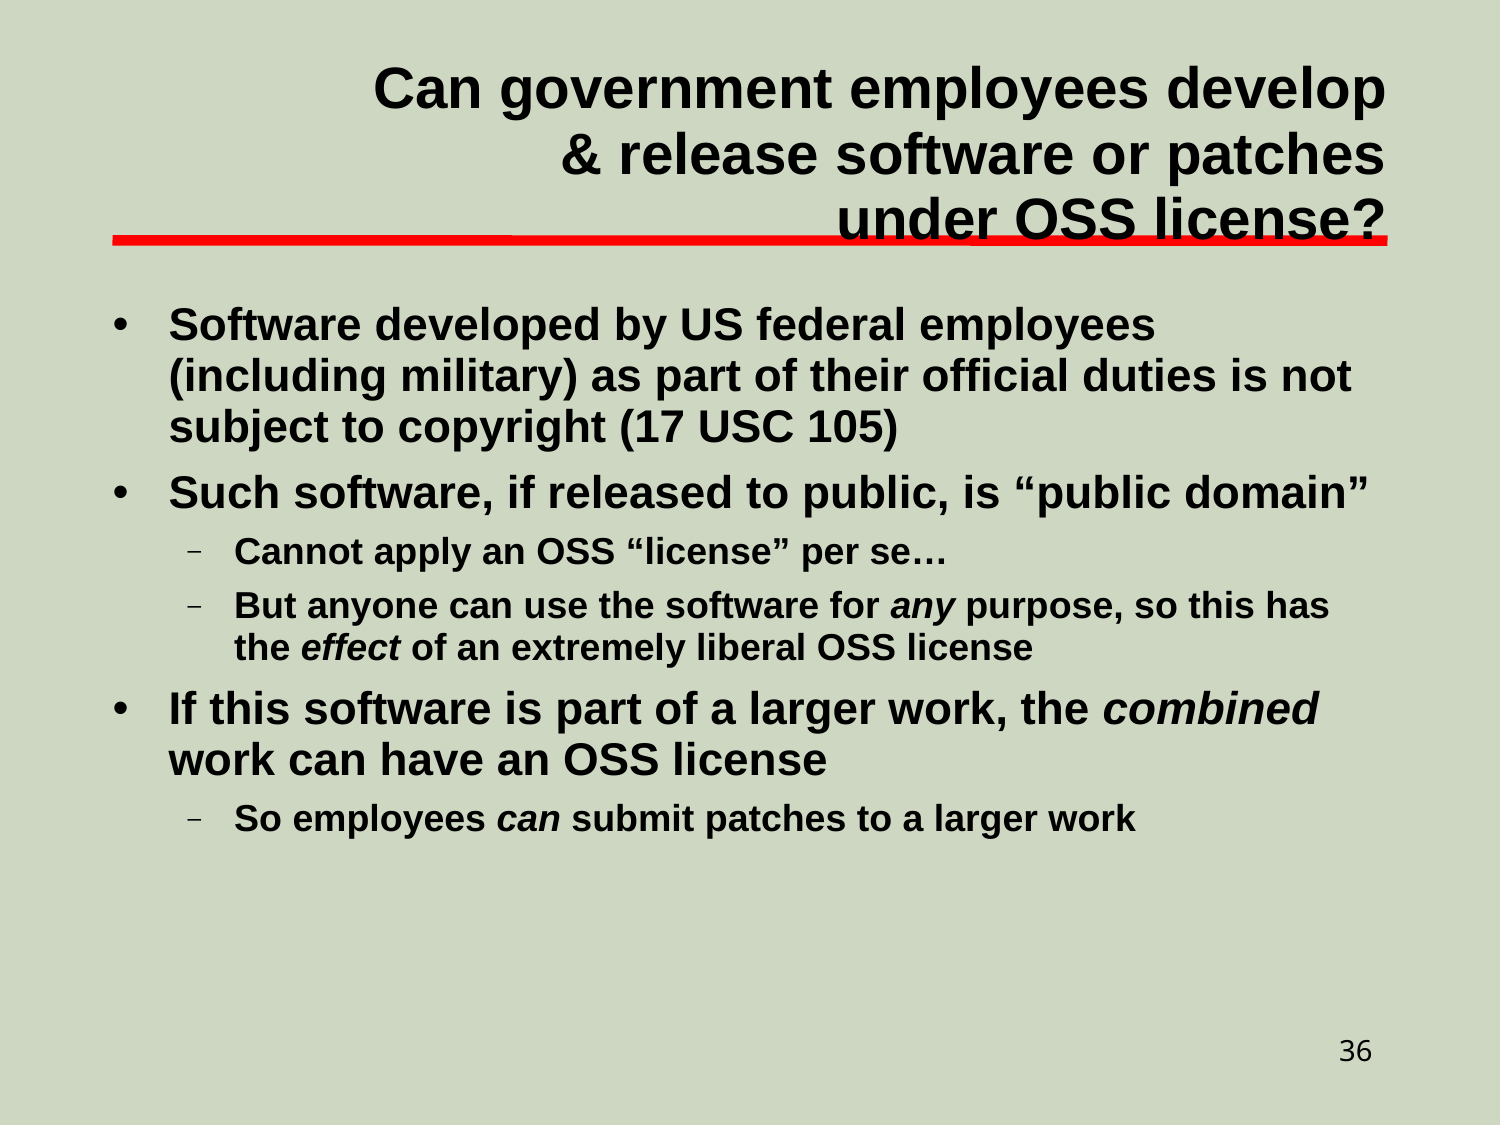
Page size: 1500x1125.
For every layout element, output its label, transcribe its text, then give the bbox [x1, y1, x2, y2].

title Can government employees develop & release software or patches under OSS license? [337, 56, 1388, 253]
list Software developed by US federal employees (including military) as part of their official duties is not subject to copyright (17 USC 105) Such software, if released to public, is “public domain” Cannot apply an OSS “license” per se… But anyone can use the software for any purpose, so this has the effect of an extremely liberal OSS license If this software is part of a larger work, the combined work can have an OSS license So employees can submit patches to a larger work [112, 299, 1388, 1098]
